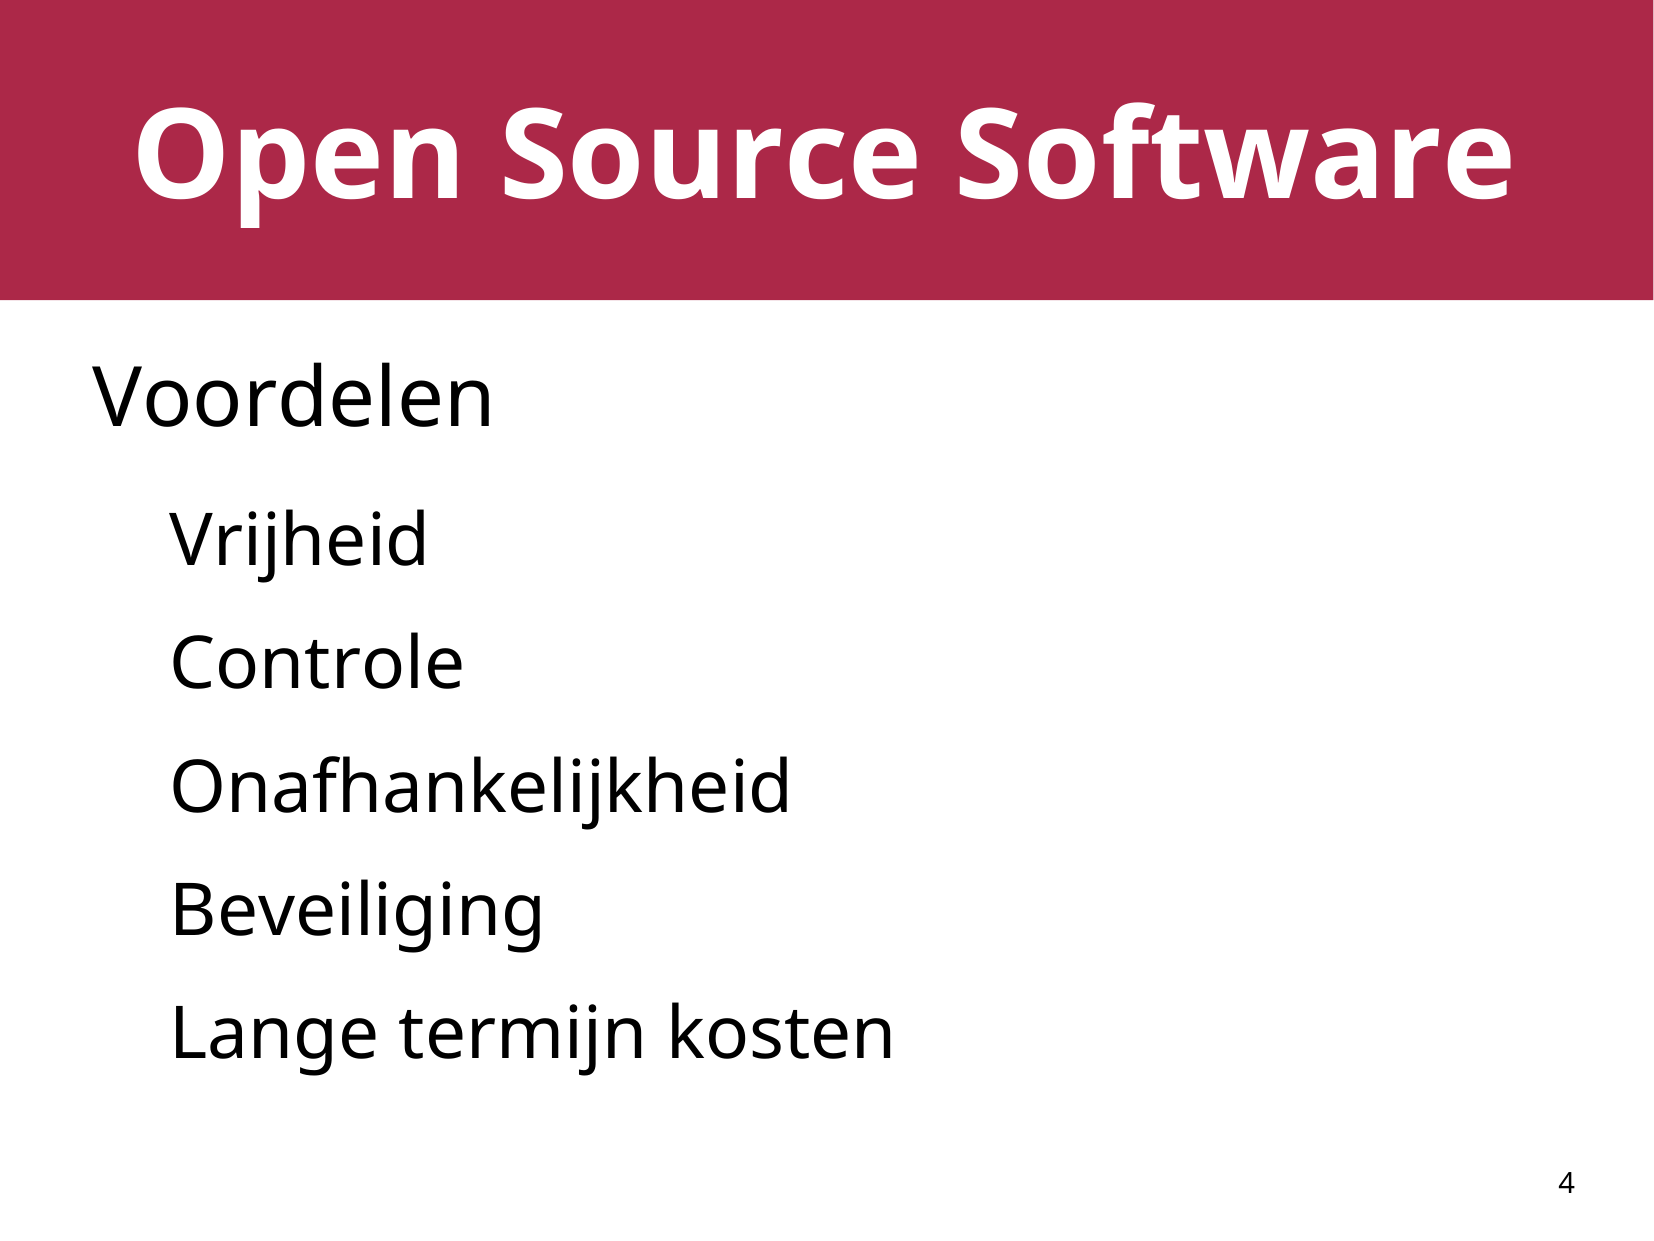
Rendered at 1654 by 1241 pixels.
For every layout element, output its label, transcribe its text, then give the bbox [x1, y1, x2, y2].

title Open Source Software [75, 0, 1576, 301]
list Voordelen Vrijheid Controle Onafhankelijkheid Beveiliging Lange termijn kosten [75, 337, 1576, 1126]
